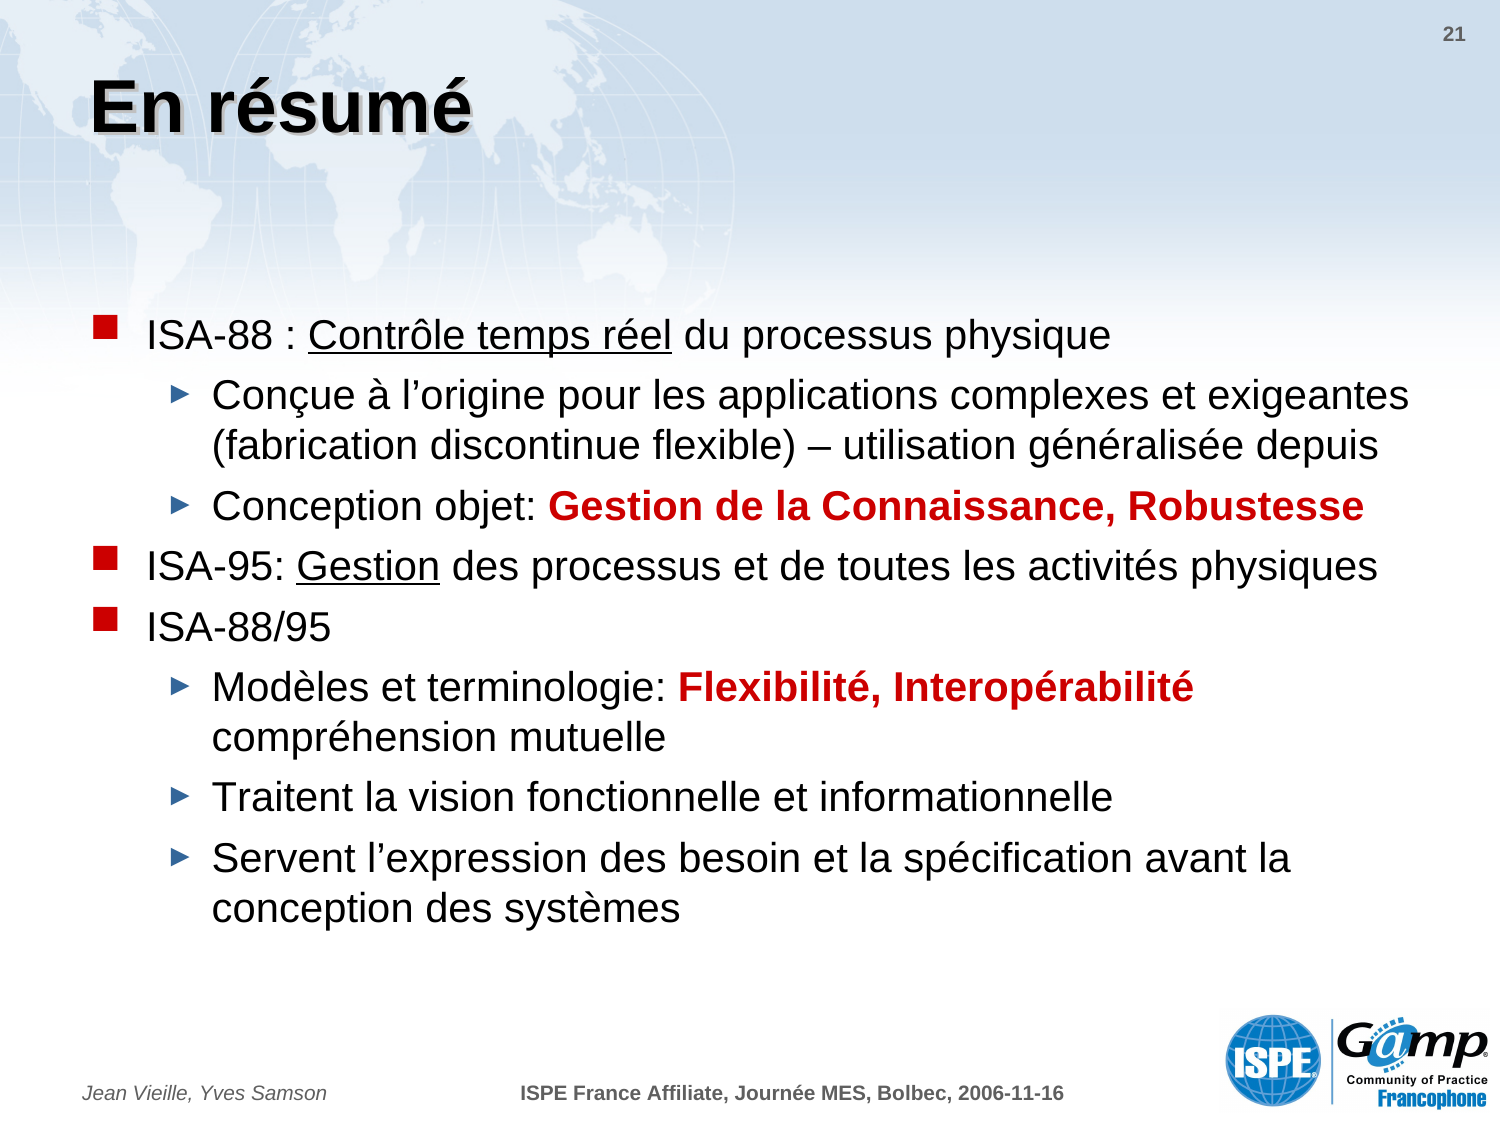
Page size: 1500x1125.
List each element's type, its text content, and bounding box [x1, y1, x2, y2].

title En résumé [75, 8, 1426, 197]
picture [0, 0, 1500, 962]
list ISA-88 : Contrôle temps réel du processus physique Conçue à l’origine pour les applications complexes et exigeantes (fabrication discontinue flexible) – utilisation généralisée depuis Conception objet: Gestion de la Connaissance, Robustesse ISA-95: Gestion des processus et de toutes les activités physiques ISA-88/95 Modèles et terminologie: Flexibilité, Interopérabilité compréhension mutuelle Traitent la vision fonctionnelle et informationnelle Servent l’expression des besoin et la spécification avant la conception des systèmes [75, 299, 1426, 999]
picture [1219, 1008, 1490, 1113]
